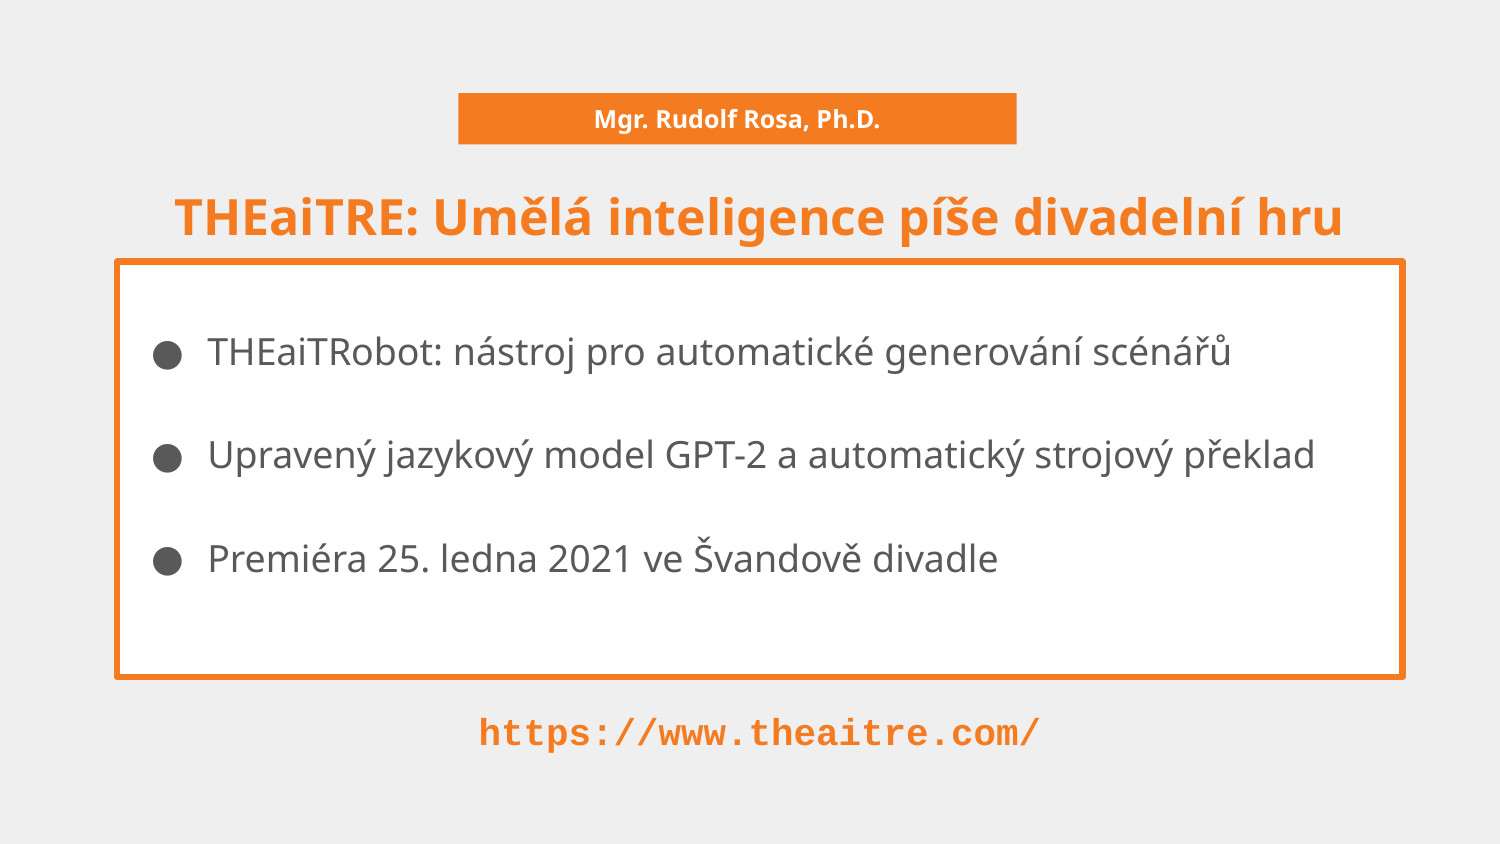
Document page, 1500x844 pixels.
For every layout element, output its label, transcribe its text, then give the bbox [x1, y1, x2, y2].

title Mgr. Rudolf Rosa, Ph.D. [458, 93, 1017, 145]
subtitle THEaiTRE: Umělá inteligence píše divadelní hru [39, 161, 1480, 245]
list THEaiTRobot: nástroj pro automatické generování scénářů Upravený jazykový model GPT-2 a automatický strojový překlad Premiéra 25. ledna 2021 ve Švandově divadle [117, 261, 1403, 677]
subtitle https://www.theaitre.com/ [170, 686, 1349, 770]
